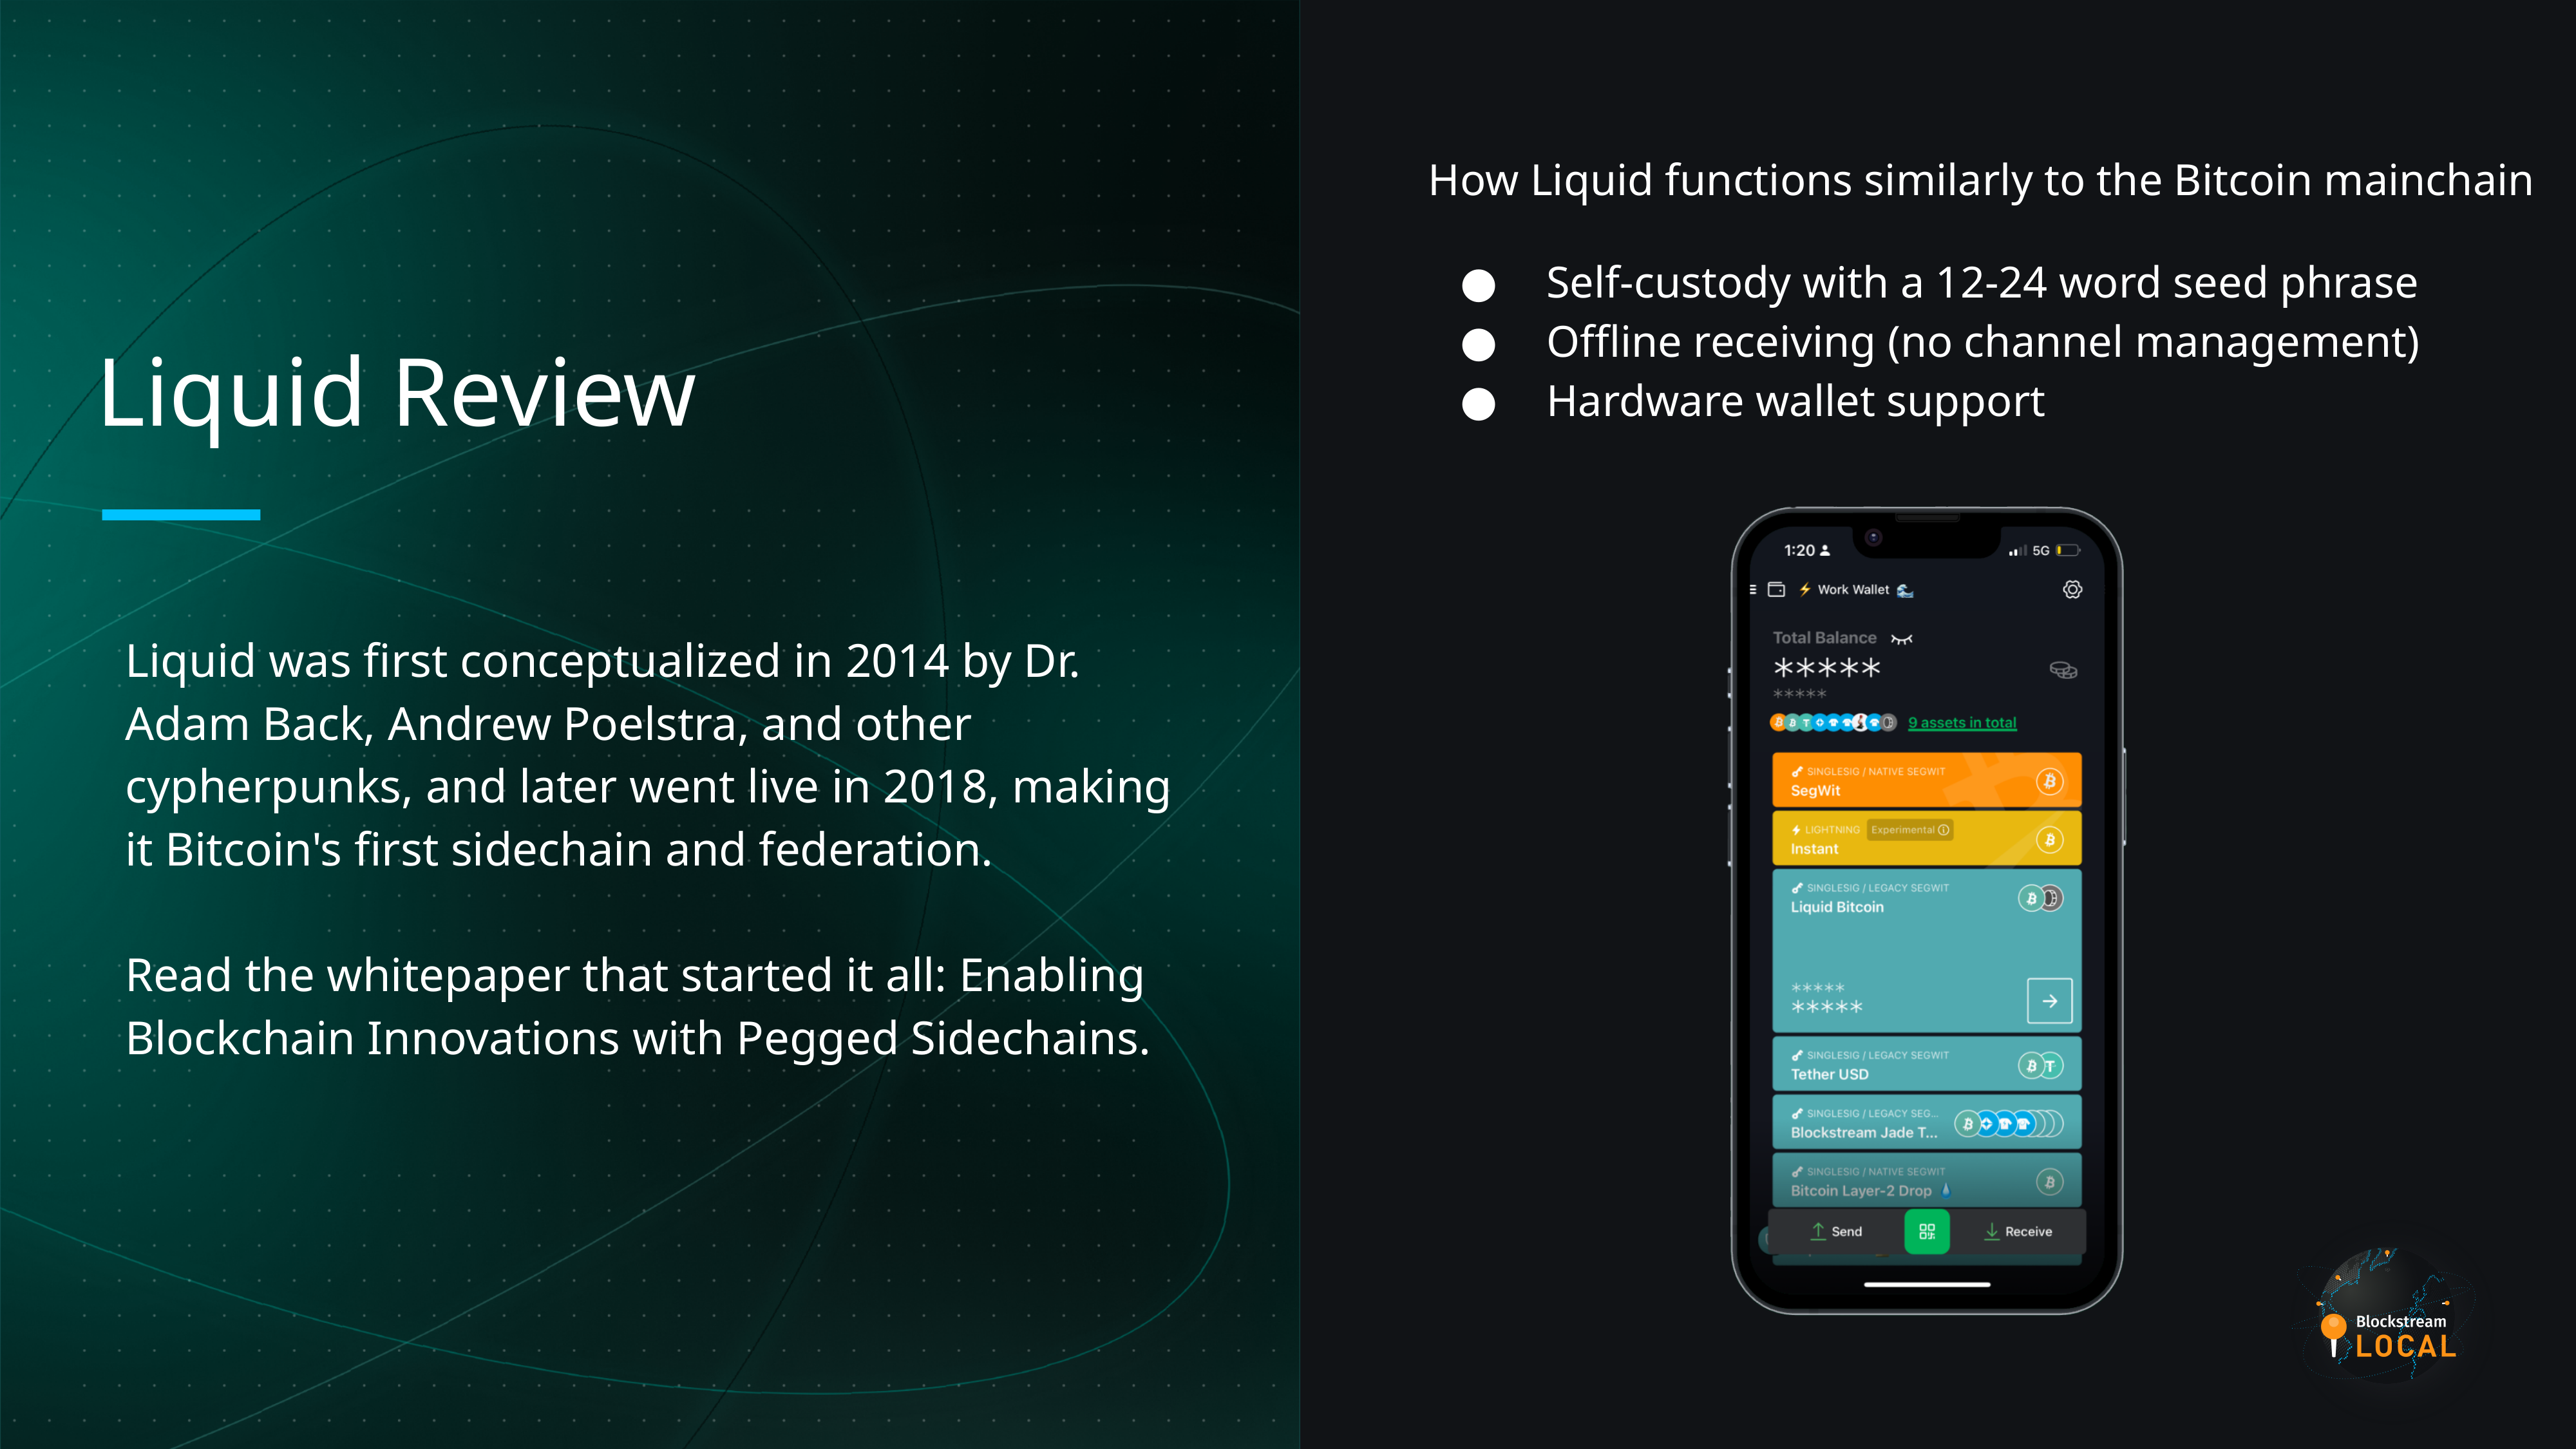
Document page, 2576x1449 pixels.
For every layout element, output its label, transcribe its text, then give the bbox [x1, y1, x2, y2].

text_box Liquid Review [70, 289, 1456, 471]
text_box [102, 509, 261, 520]
picture [1352, 337, 2523, 1449]
text_box How Liquid functions similarly to the Bitcoin mainchain Self-custody with a 12-24 word seed phrase Offline receiving (no channel management) Hardware wallet support [1418, 135, 2576, 435]
text_box Liquid was first conceptualized in 2014 by Dr. Adam Back, Andrew Poelstra, and other cypherpunks, and later went live in 2018, making it Bitcoin's first sidechain and federation. Read the whitepaper that started it all: Enabling Blockchain Innovations with Pegged Sidechains. [99, 598, 1200, 1153]
picture [0, 0, 1300, 1449]
